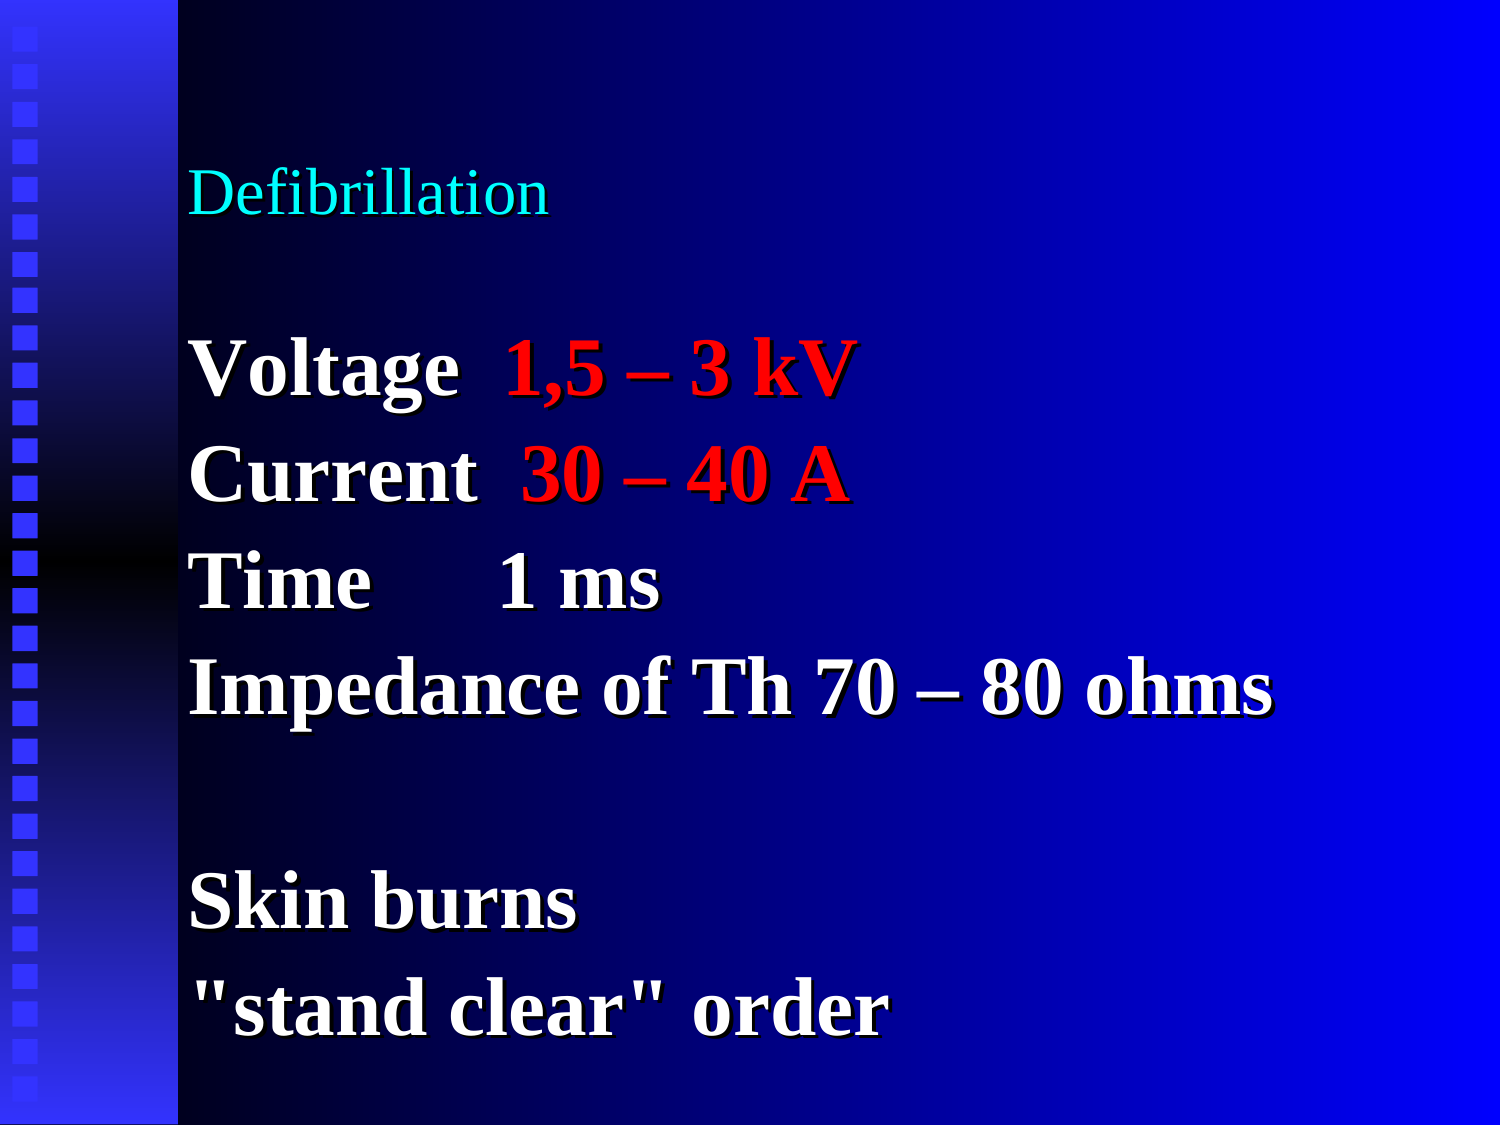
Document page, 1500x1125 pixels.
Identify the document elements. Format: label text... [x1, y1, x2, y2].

list Voltage 1,5 – 3 kV Current 30 – 40 A Time 1 ms Impedance of Th 70 – 80 ohms Skin burns "stand clear" order [187, 324, 1463, 1086]
title Defibrillation [187, 99, 1463, 288]
